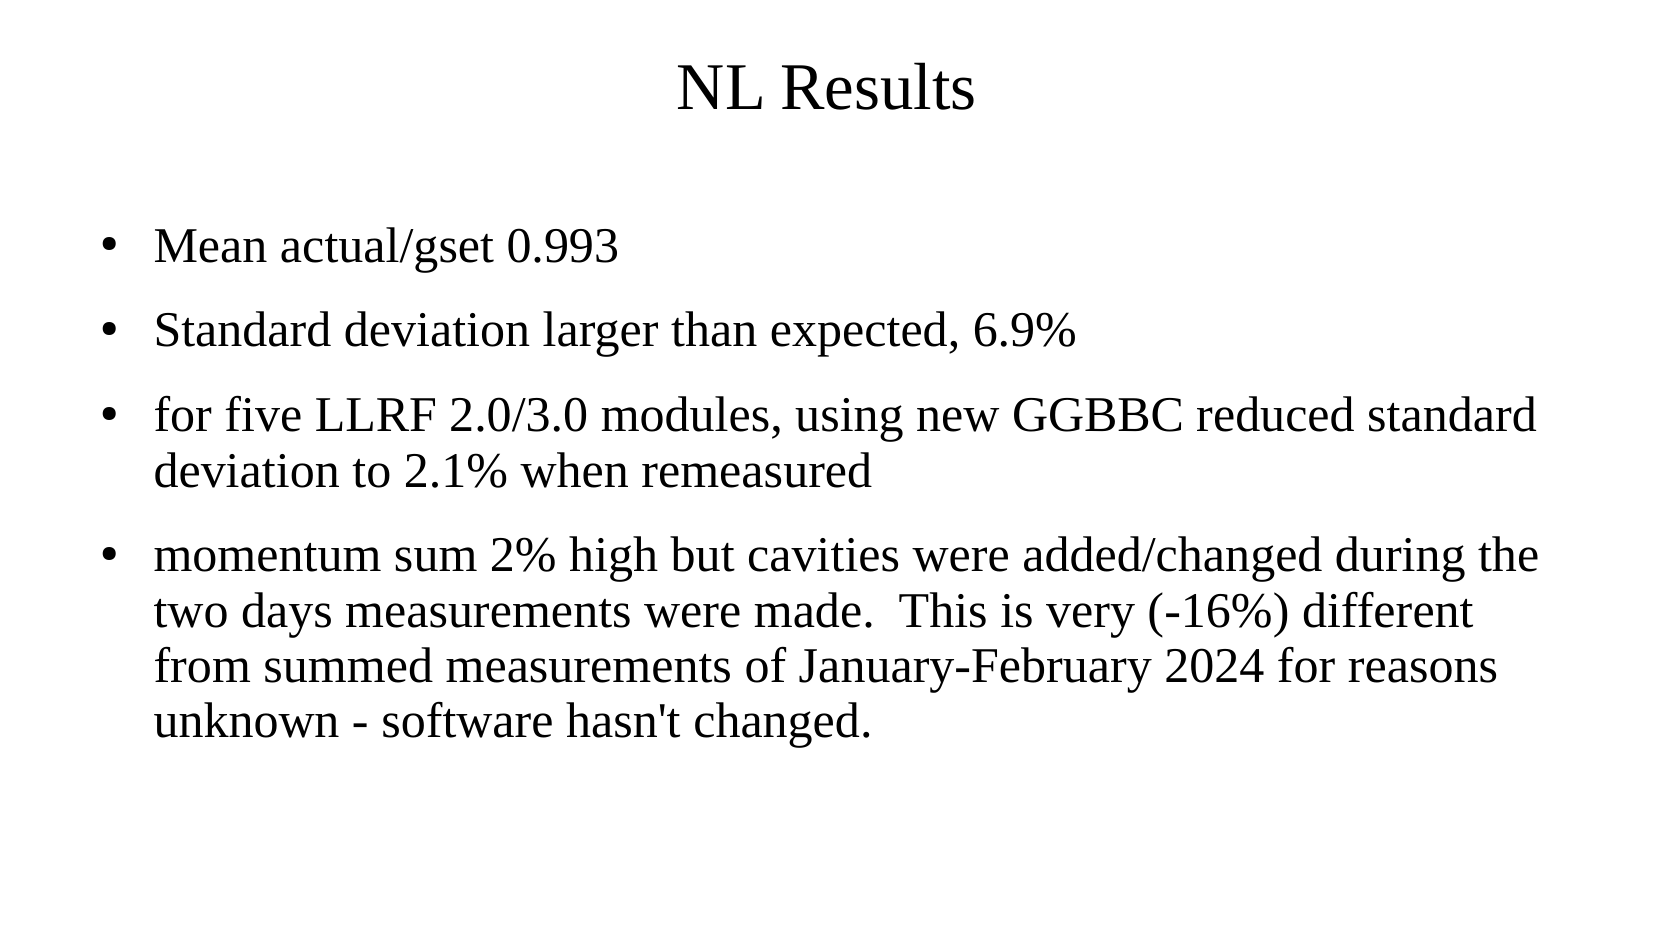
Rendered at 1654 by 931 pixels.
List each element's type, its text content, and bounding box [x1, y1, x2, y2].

list Mean actual/gset 0.993 Standard deviation larger than expected, 6.9% for five LLRF 2.0/3.0 modules, using new GGBBC reduced standard deviation to 2.1% when remeasured momentum sum 2% high but cavities were added/changed during the two days measurements were made. This is very (-16%) different from summed measurements of January-February 2024 for reasons unknown - software hasn't changed. [82, 217, 1571, 758]
title NL Results [82, 37, 1571, 138]
